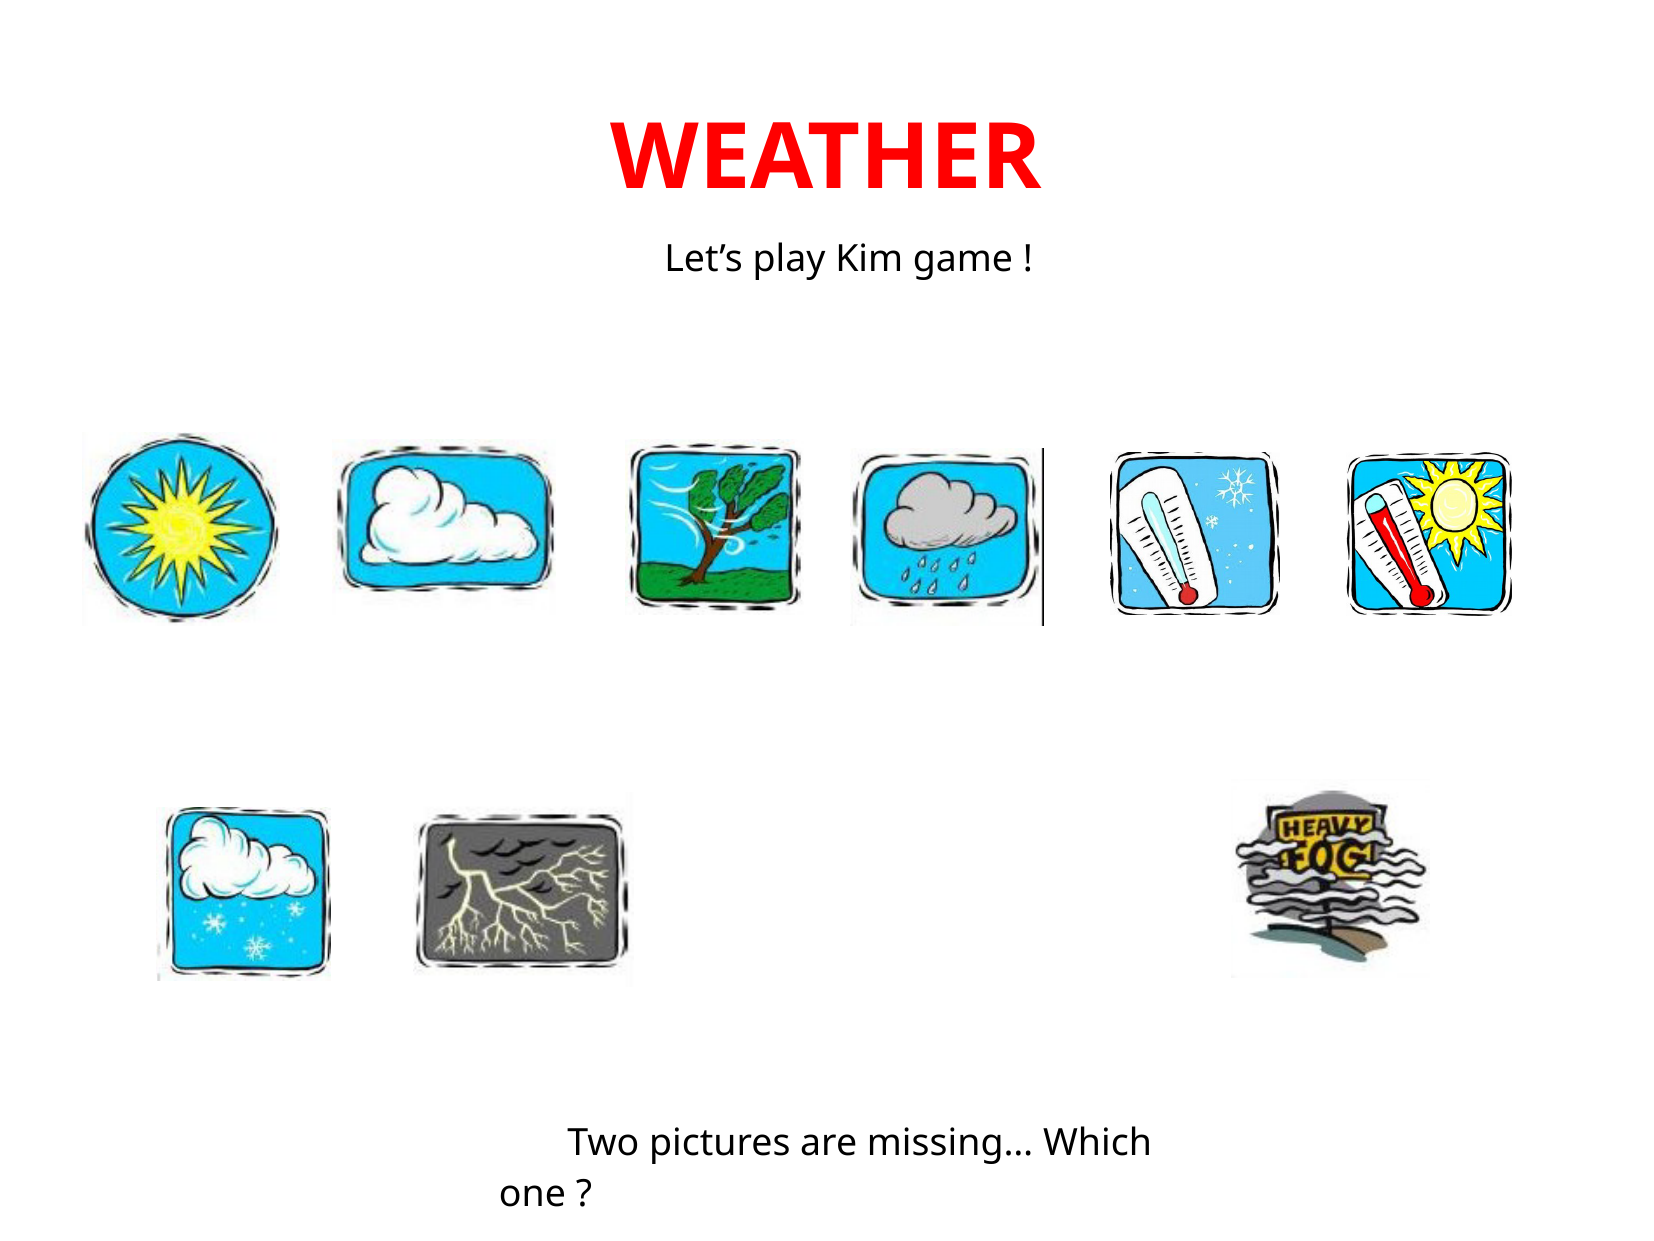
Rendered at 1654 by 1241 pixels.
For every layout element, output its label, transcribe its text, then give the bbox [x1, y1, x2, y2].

picture [625, 439, 804, 615]
picture [1110, 452, 1280, 615]
picture [850, 448, 1044, 626]
picture [413, 792, 634, 987]
picture [1346, 452, 1512, 616]
text_box Two pictures are missing… Which one ? [484, 1108, 1205, 1216]
text_box Let’s play Kim game ! [649, 224, 1193, 286]
title WEATHER [82, 49, 1571, 257]
picture [1231, 779, 1430, 978]
picture [82, 432, 280, 626]
picture [332, 439, 556, 615]
picture [156, 807, 331, 981]
